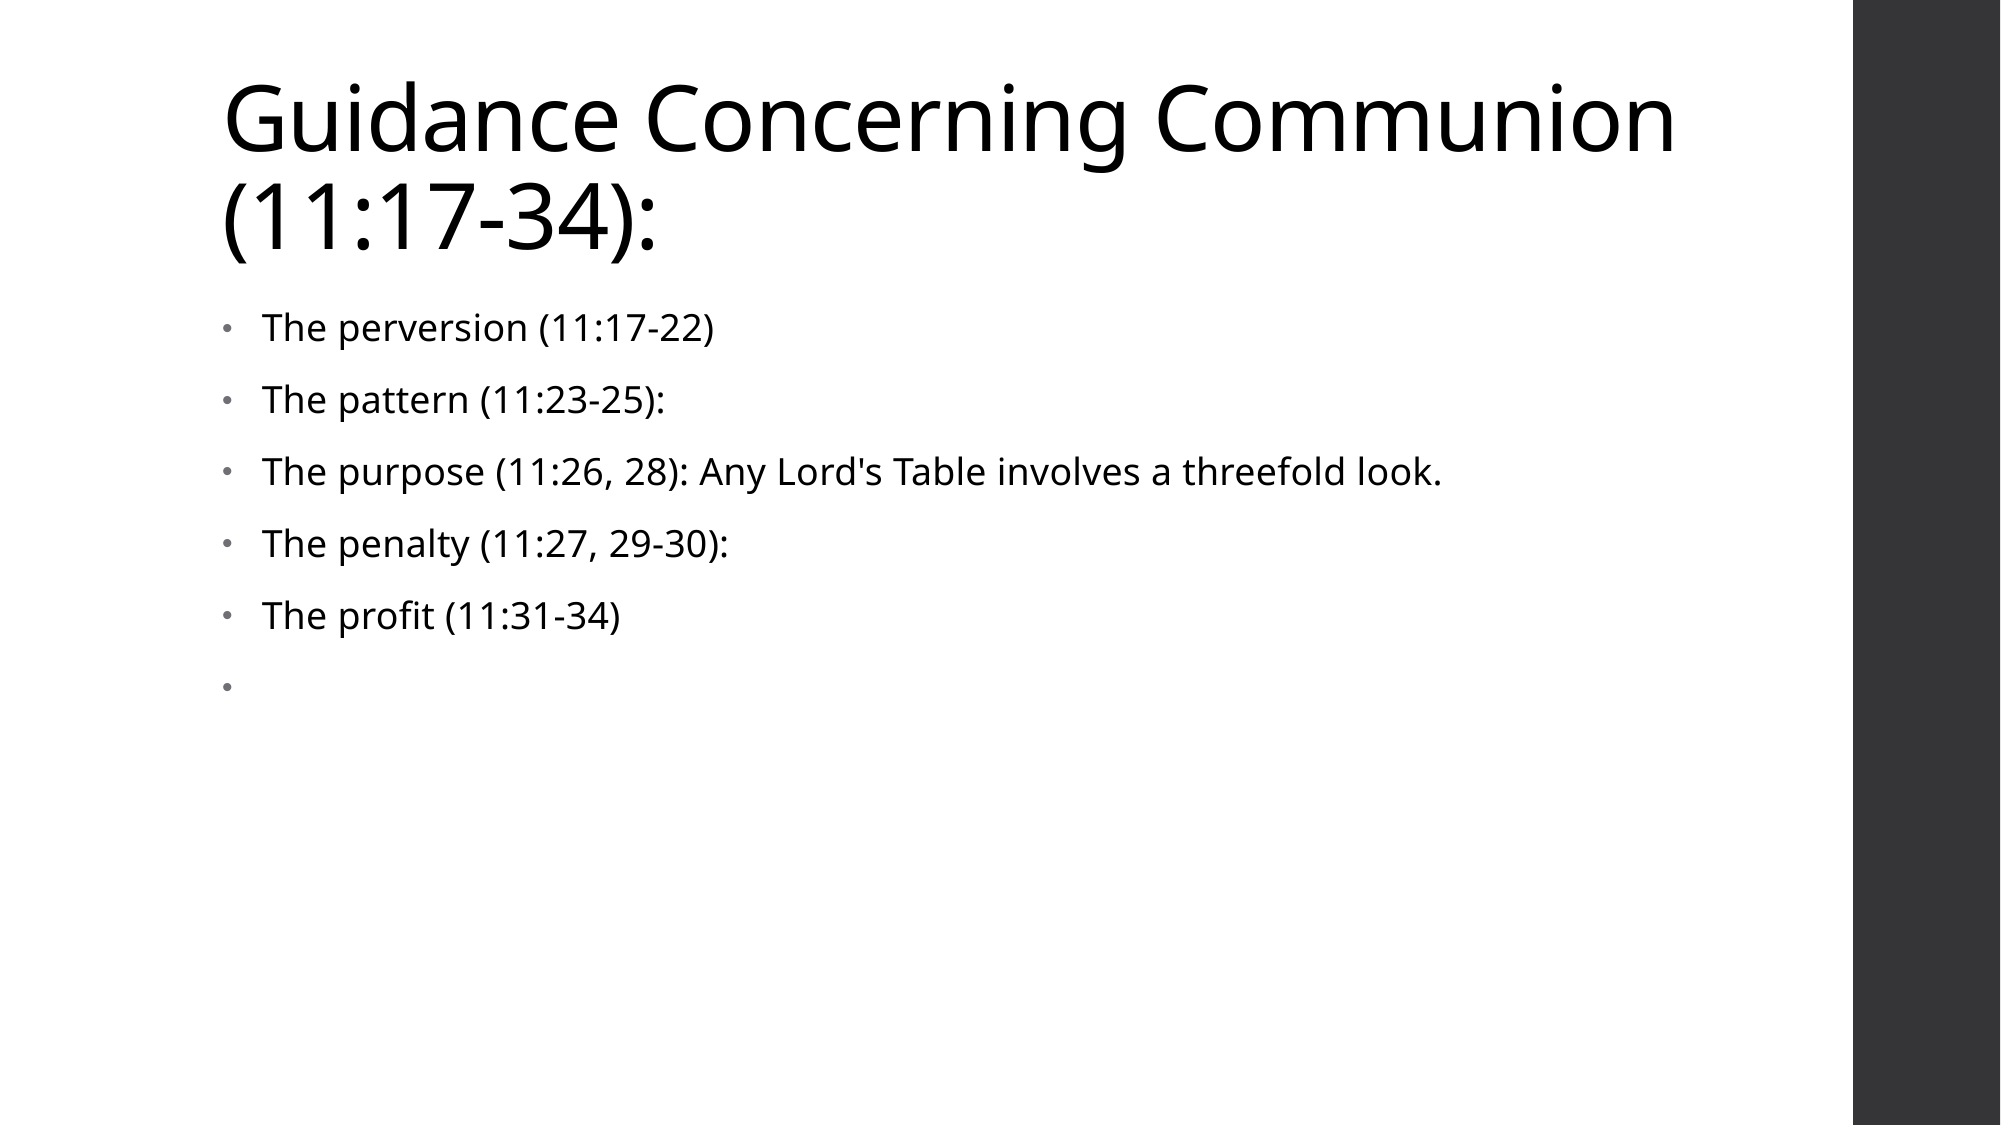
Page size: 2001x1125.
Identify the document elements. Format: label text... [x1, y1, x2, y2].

title Guidance Concerning Communion (11:17-34): [206, 60, 1797, 278]
list The perversion (11:17-22) The pattern (11:23-25): The purpose (11:26, 28): Any Lord's Table involves a threefold look. The penalty (11:27, 29-30): The profit (11:31-34) [206, 299, 1617, 1014]
